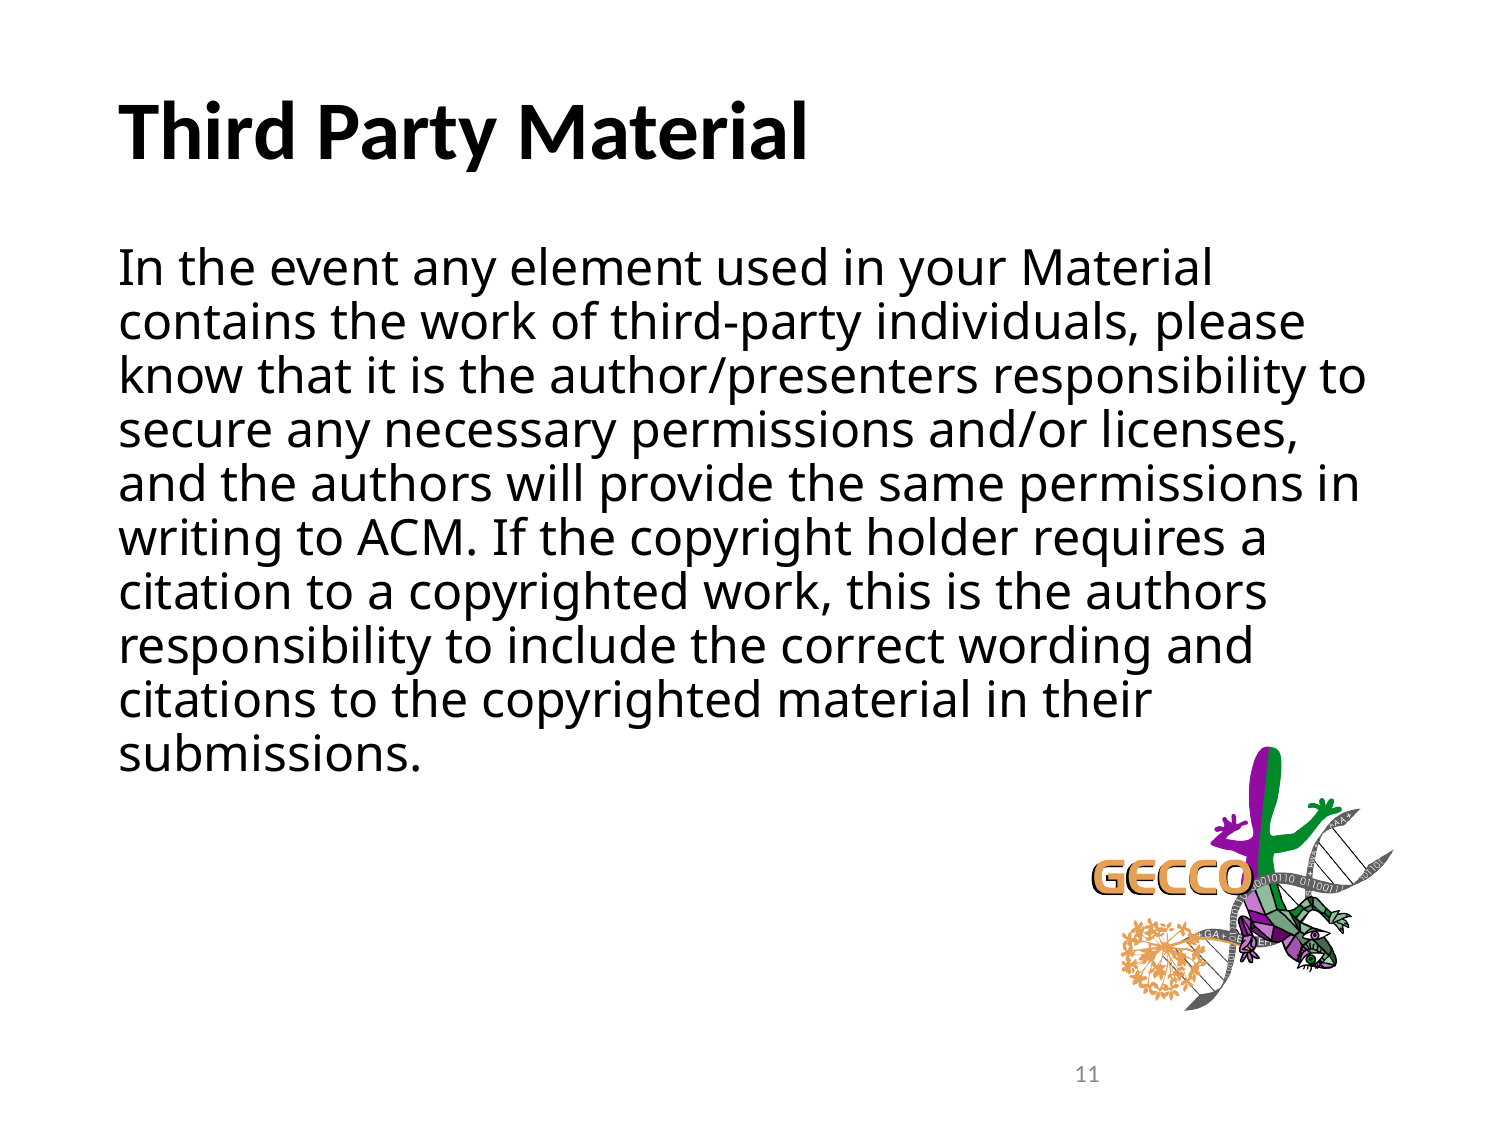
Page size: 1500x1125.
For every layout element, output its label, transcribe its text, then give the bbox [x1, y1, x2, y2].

title Third Party Material [103, 59, 1397, 207]
text_box 11 [1059, 1042, 1397, 1103]
list In the event any element used in your Material contains the work of third-party individuals, please know that it is the author/presenters responsibility to secure any necessary permissions and/or licenses, and the authors will provide the same permissions in writing to ACM. If the copyright holder requires a citation to a copyrighted work, this is the authors responsibility to include the correct wording and citations to the copyrighted material in their submissions. [103, 234, 1397, 1014]
